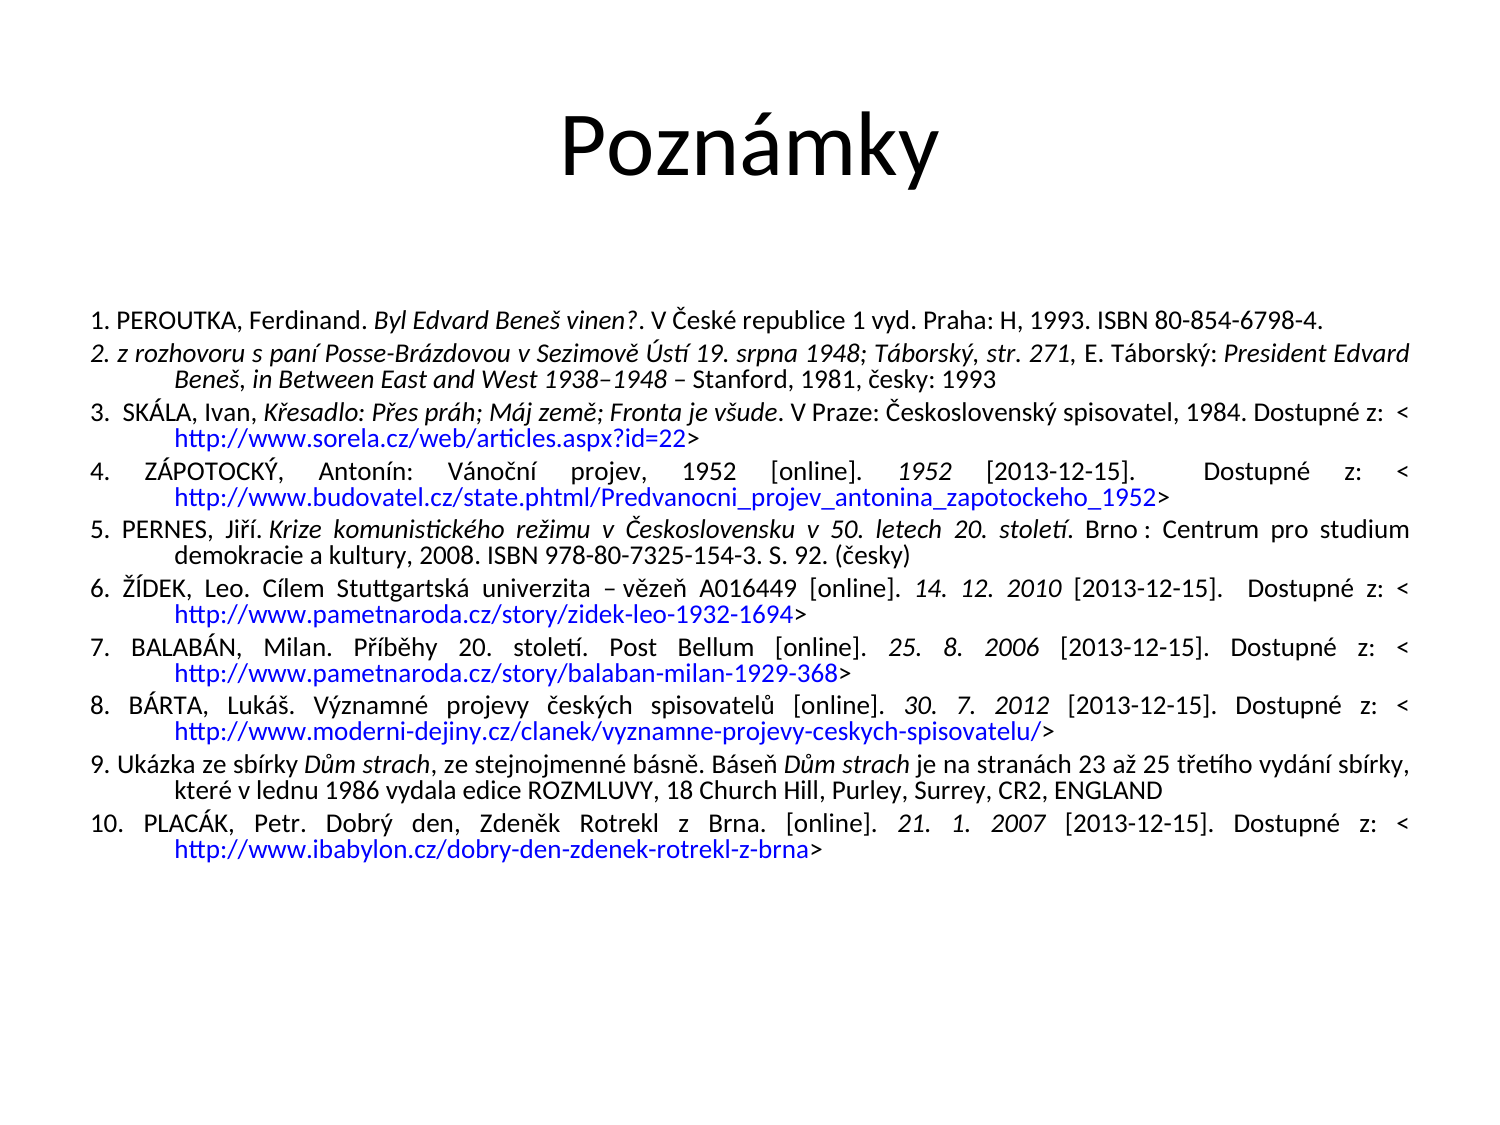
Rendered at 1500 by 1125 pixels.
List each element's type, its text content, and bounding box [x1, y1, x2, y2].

list 1. PEROUTKA, Ferdinand. Byl Edvard Beneš vinen?. V České republice 1 vyd. Praha: H, 1993. ISBN 80-854-6798-4. 2. z rozhovoru s paní Posse-Brázdovou v Sezimově Ústí 19. srpna 1948; Táborský, str. 271, E. Táborský: President Edvard Beneš, in Between East and West 1938–1948 – Stanford, 1981, česky: 1993 3. SKÁLA, Ivan, Křesadlo: Přes práh; Máj země; Fronta je všude. V Praze: Československý spisovatel, 1984. Dostupné z: <http://www.sorela.cz/web/articles.aspx?id=22> 4. ZÁPOTOCKÝ, Antonín: Vánoční projev, 1952 [online]. 1952 [2013-12-15]. Dostupné z: <http://www.budovatel.cz/state.phtml/Predvanocni_projev_antonina_zapotockeho_1952> 5. PERNES, Jiří. Krize komunistického režimu v Československu v 50. letech 20. století. Brno : Centrum pro studium demokracie a kultury, 2008. ISBN 978-80-7325-154-3. S. 92. (česky) 6. ŽÍDEK, Leo. Cílem Stuttgartská univerzita – vězeň A016449 [online]. 14. 12. 2010 [2013-12-15]. Dostupné z: <http://www.pametnaroda.cz/story/zidek-leo-1932-1694> 7. BALABÁN, Milan. Příběhy 20. století. Post Bellum [online]. 25. 8. 2006 [2013-12-15]. Dostupné z: <http://www.pametnaroda.cz/story/balaban-milan-1929-368> 8. BÁRTA, Lukáš. Významné projevy českých spisovatelů [online]. 30. 7. 2012 [2013-12-15]. Dostupné z: <http://www.moderni-dejiny.cz/clanek/vyznamne-projevy-ceskych-spisovatelu/> 9. Ukázka ze sbírky Dům strach, ze stejnojmenné básně. Báseň Dům strach je na stranách 23 až 25 třetího vydání sbírky, které v lednu 1986 vydala edice ROZMLUVY, 18 Church Hill, Purley, Surrey, CR2, ENGLAND 10. PLACÁK, Petr. Dobrý den, Zdeněk Rotrekl z Brna. [online]. 21. 1. 2007 [2013-12-15]. Dostupné z: <http://www.ibabylon.cz/dobry-den-zdenek-rotrekl-z-brna> [75, 262, 1426, 1056]
title Poznámky [75, 45, 1426, 233]
